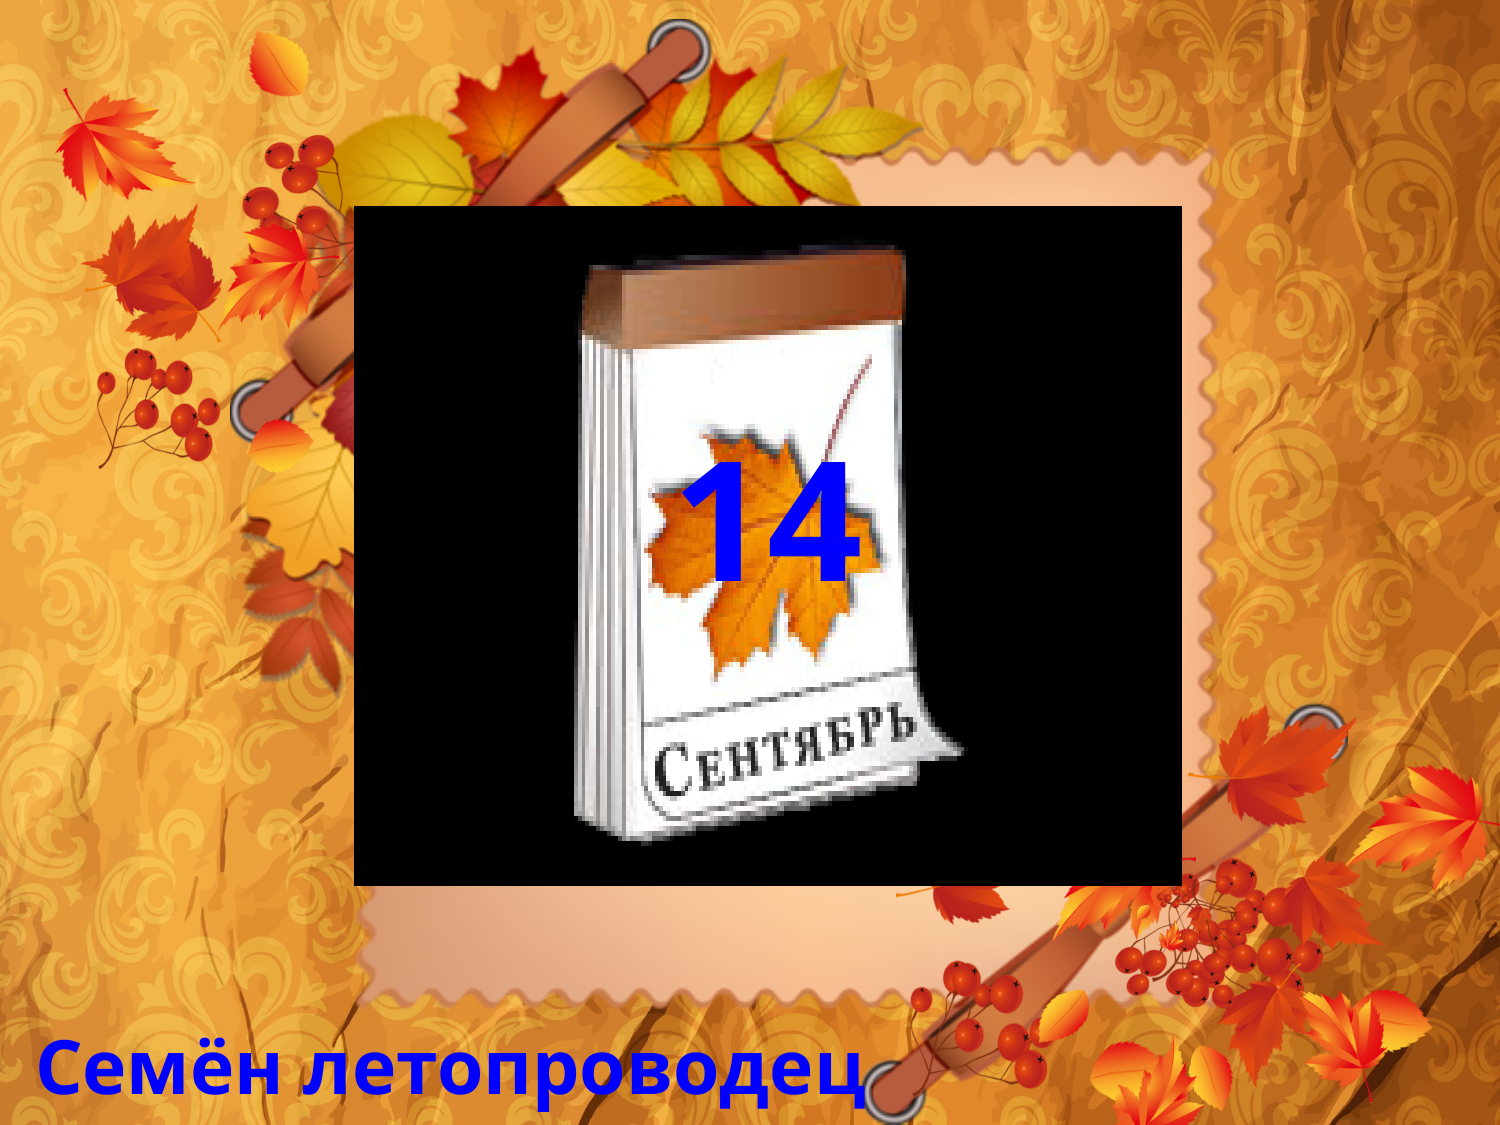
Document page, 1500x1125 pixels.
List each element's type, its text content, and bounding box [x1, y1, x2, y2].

picture [0, 0, 1500, 1125]
text_box 14 [590, 383, 945, 650]
text_box Семён летопроводец [0, 1005, 931, 1125]
